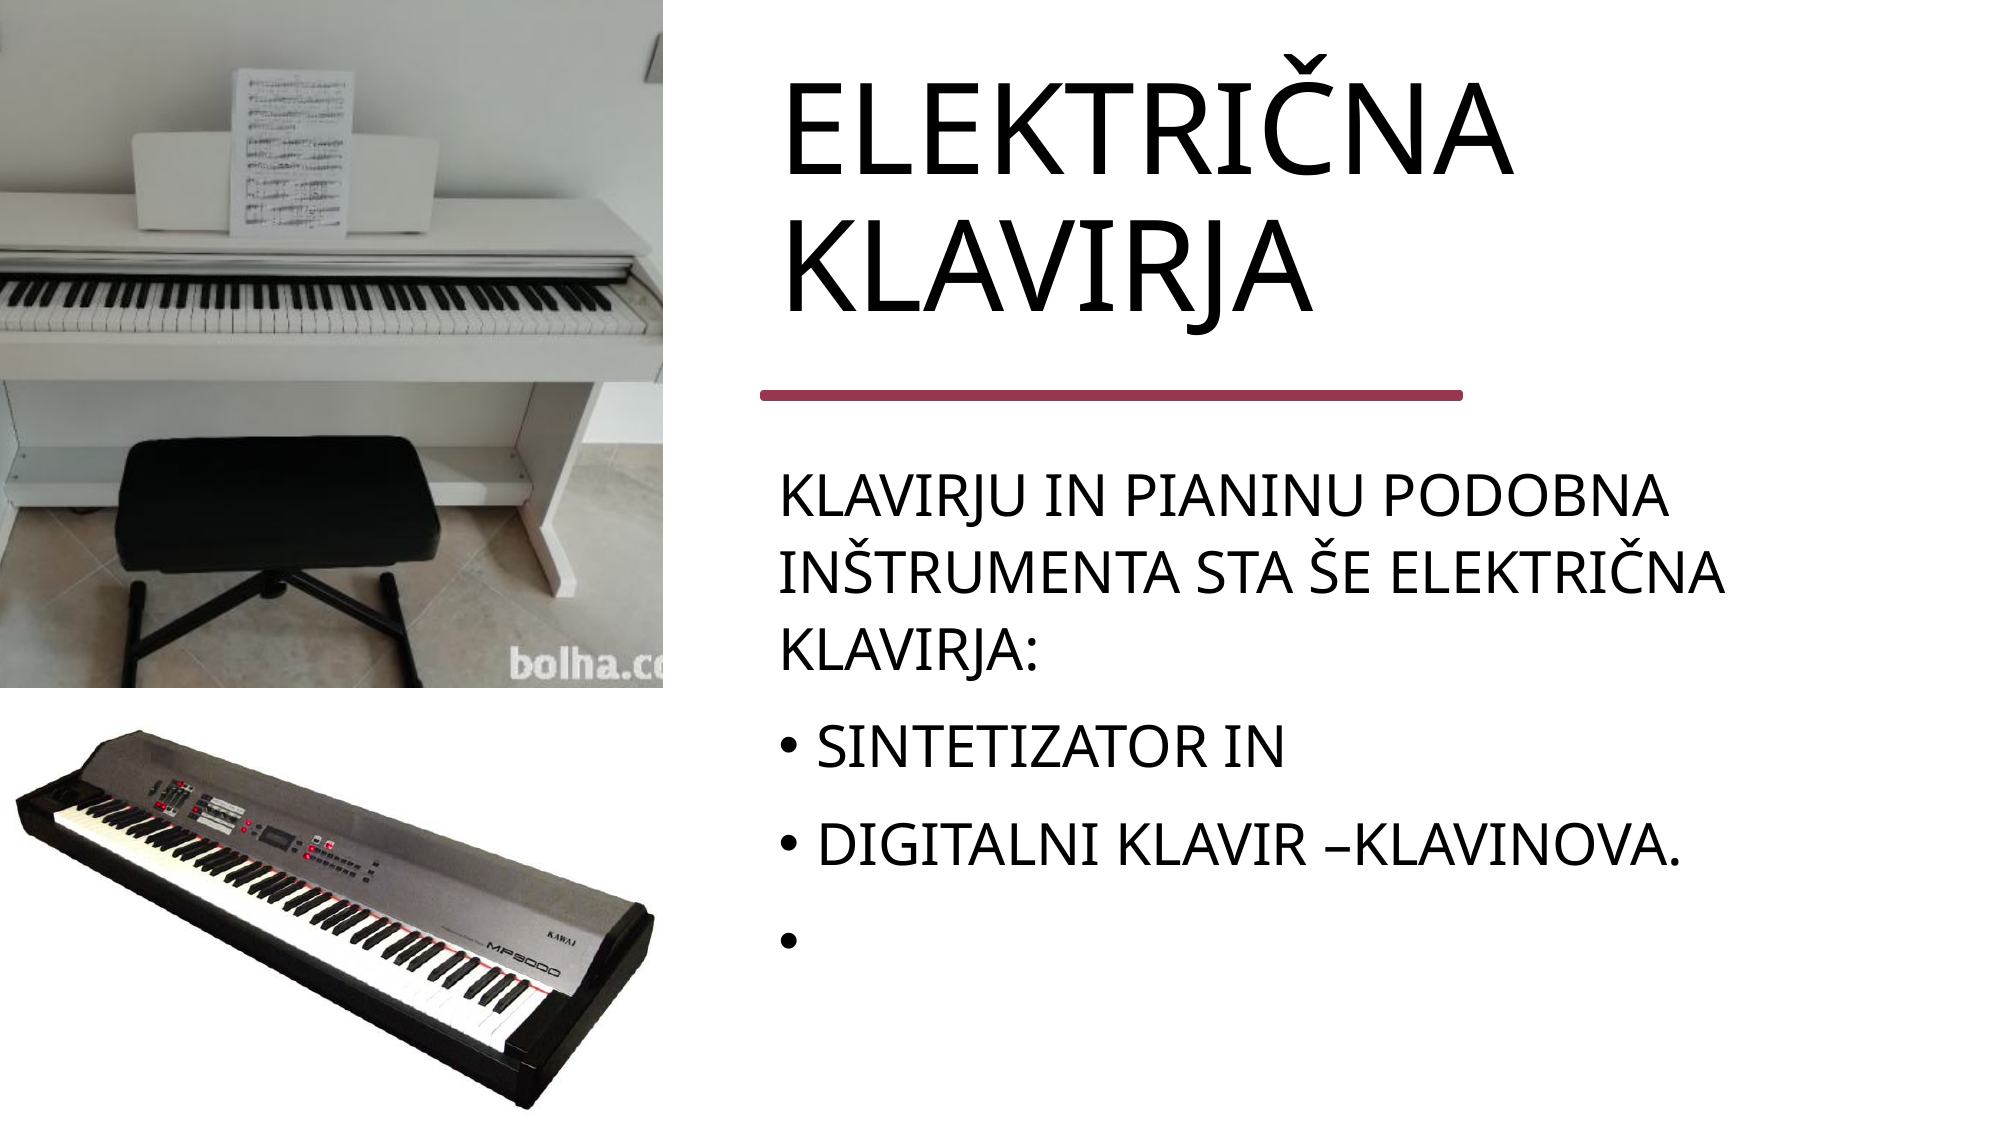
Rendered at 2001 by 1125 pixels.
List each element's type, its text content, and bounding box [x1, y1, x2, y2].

picture [0, 715, 665, 1125]
title ELEKTRIČNA KLAVIRJA [763, 53, 1895, 347]
list KLAVIRJU IN PIANINU PODOBNA INŠTRUMENTA STA ŠE ELEKTRIČNA KLAVIRJA: SINTETIZATOR IN DIGITALNI KLAVIR –KLAVINOVA. [763, 443, 1895, 1016]
picture [0, 0, 663, 688]
text_box [0, 0, 2000, 1125]
